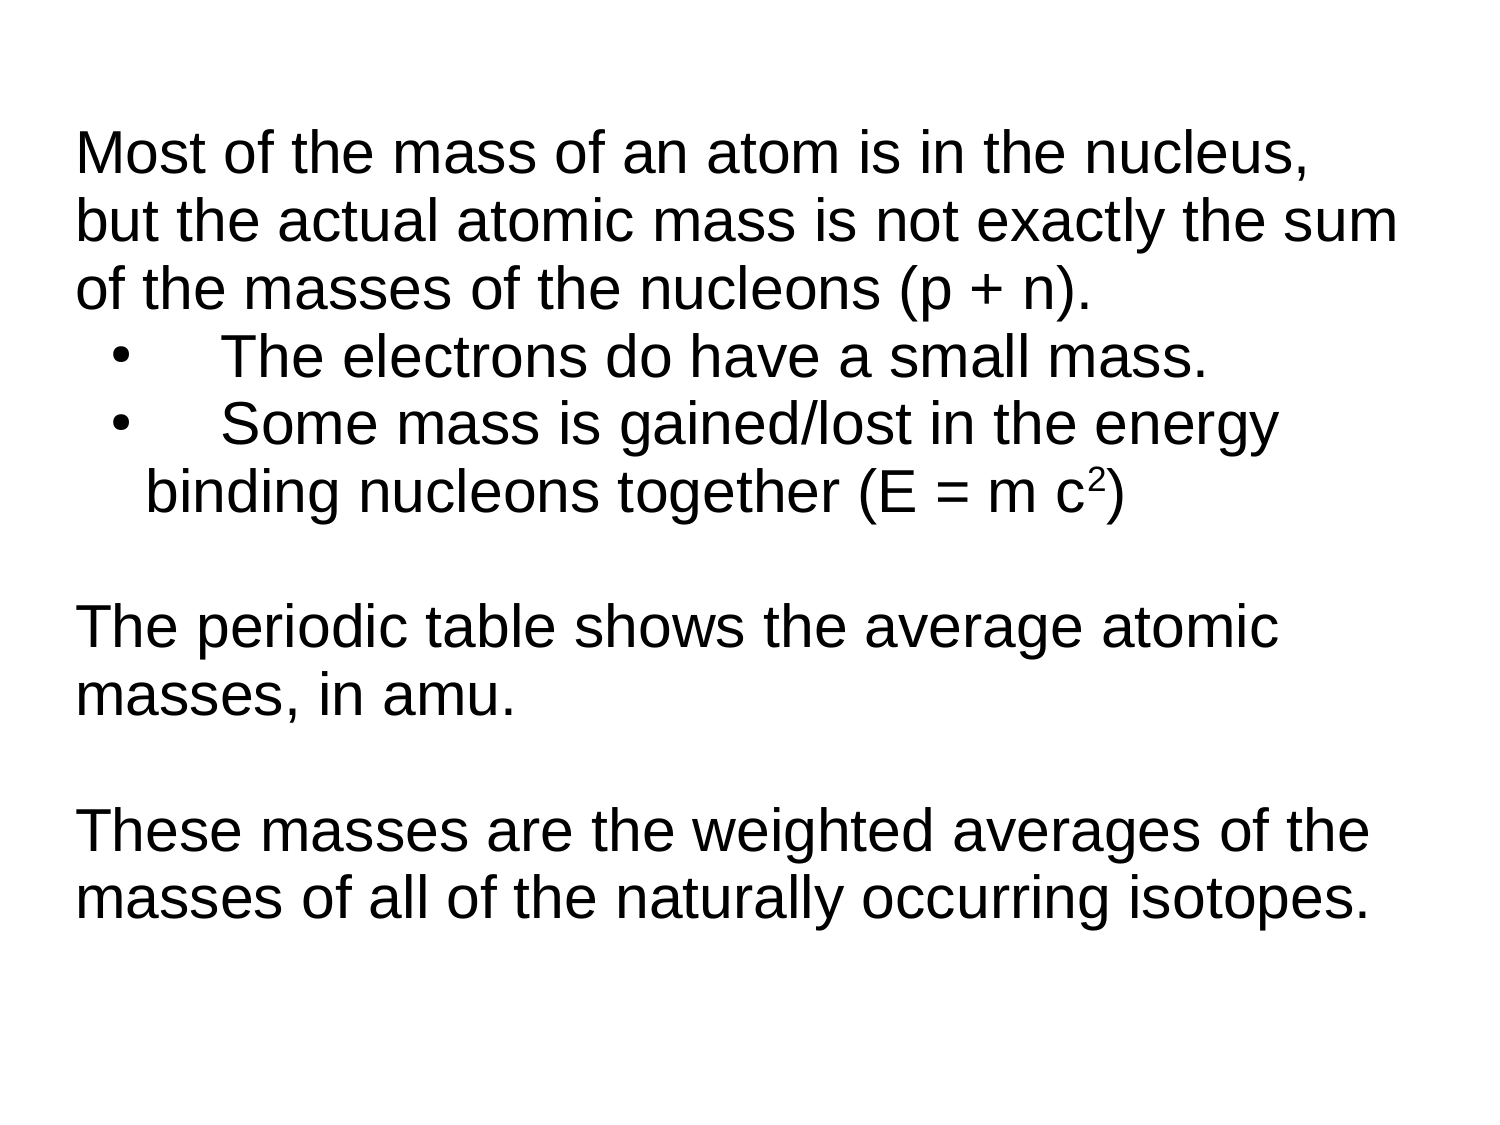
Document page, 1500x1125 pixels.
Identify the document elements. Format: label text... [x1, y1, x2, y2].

subtitle Most of the mass of an atom is in the nucleus, but the actual atomic mass is not exactly the sum of the masses of the nucleons (p + n). The electrons do have a small mass. Some mass is gained/lost in the energy binding nucleons together (E = m c2) The periodic table shows the average atomic masses, in amu. These masses are the weighted averages of the masses of all of the naturally occurring isotopes. [75, 44, 1425, 1006]
